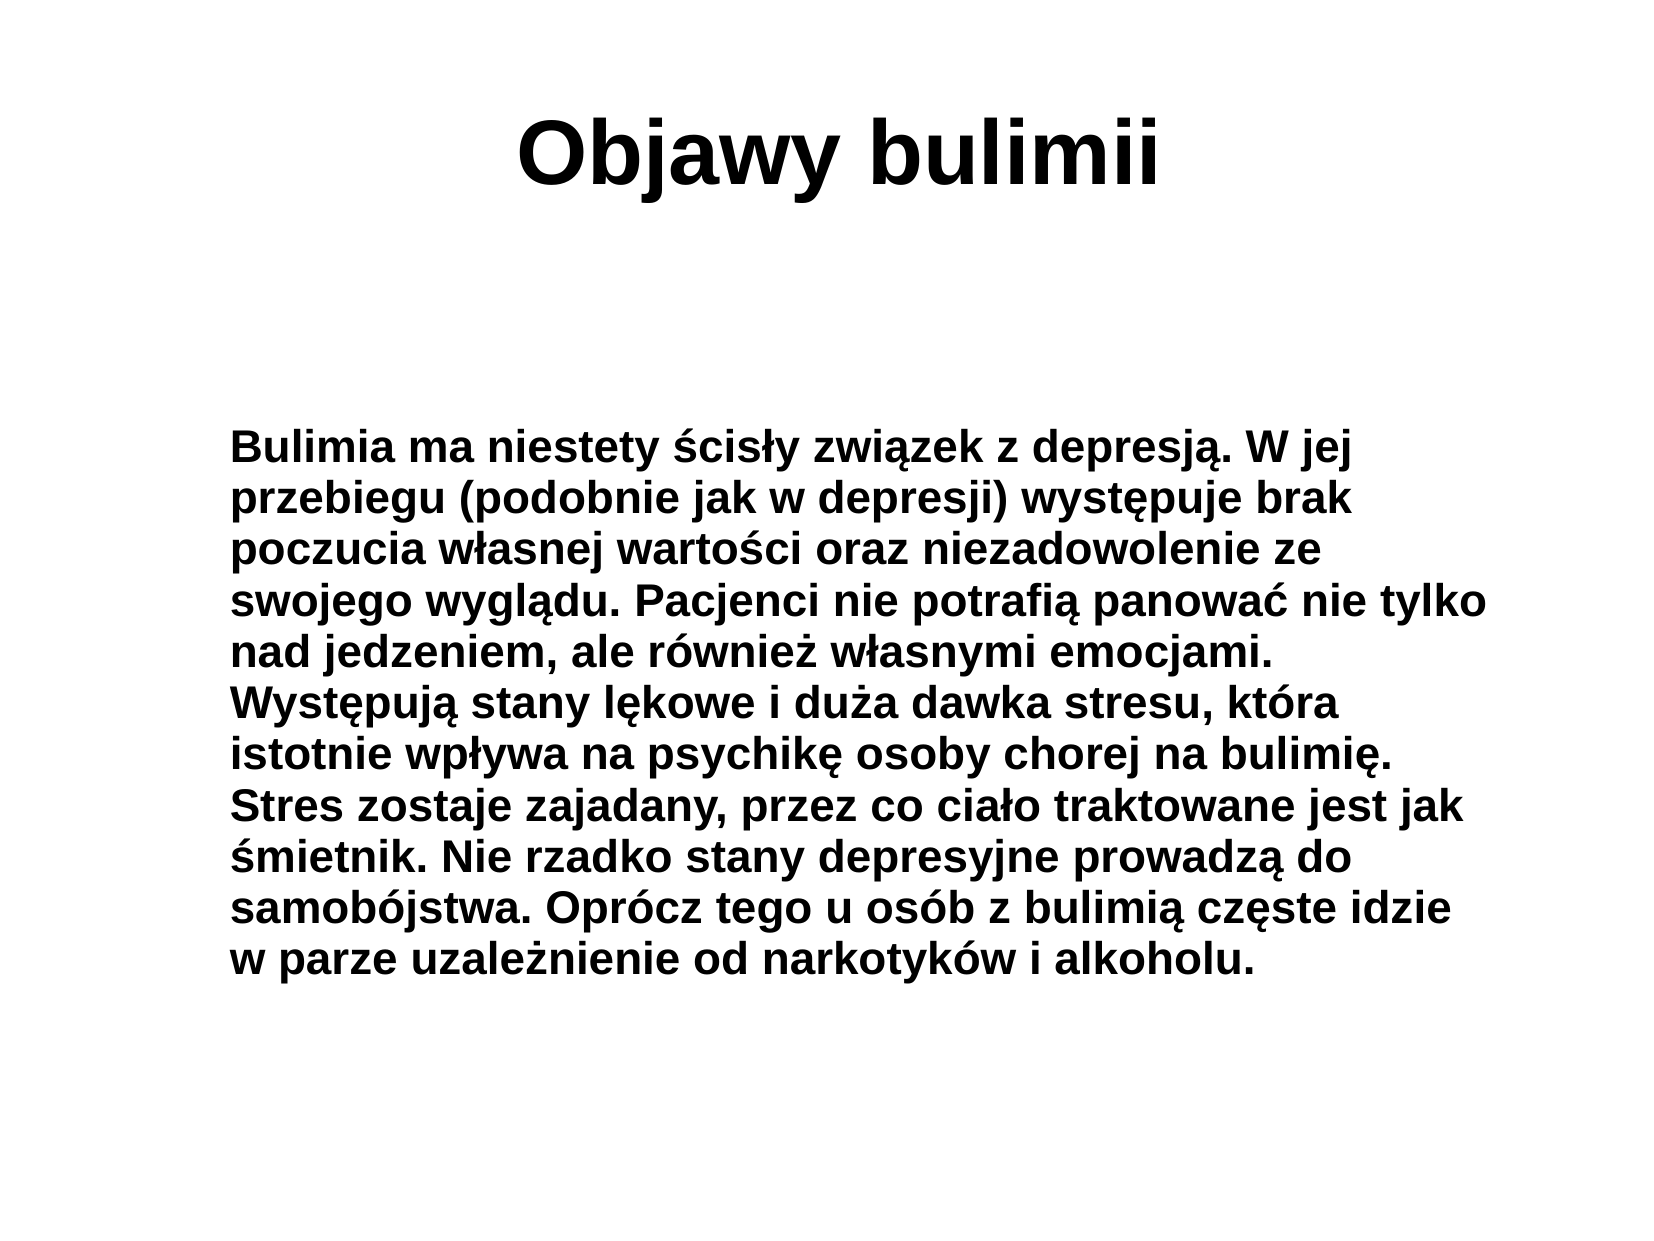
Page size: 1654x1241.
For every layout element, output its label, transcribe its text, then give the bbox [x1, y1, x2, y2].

text_box Bulimia ma niestety ścisły związek z depresją. W jej przebiegu (podobnie jak w depresji) występuje brak poczucia własnej wartości oraz niezadowolenie ze swojego wyglądu. Pacjenci nie potrafią panować nie tylko nad jedzeniem, ale również własnymi emocjami. Występują stany lękowe i duża dawka stresu, która istotnie wpływa na psychikę osoby chorej na bulimię. Stres zostaje zajadany, przez co ciało traktowane jest jak śmietnik. Nie rzadko stany depresyjne prowadzą do samobójstwa. Oprócz tego u osób z bulimią częste idzie w parze uzależnienie od narkotyków i alkoholu. [215, 413, 1506, 1004]
title Objawy bulimii [82, 49, 1571, 257]
